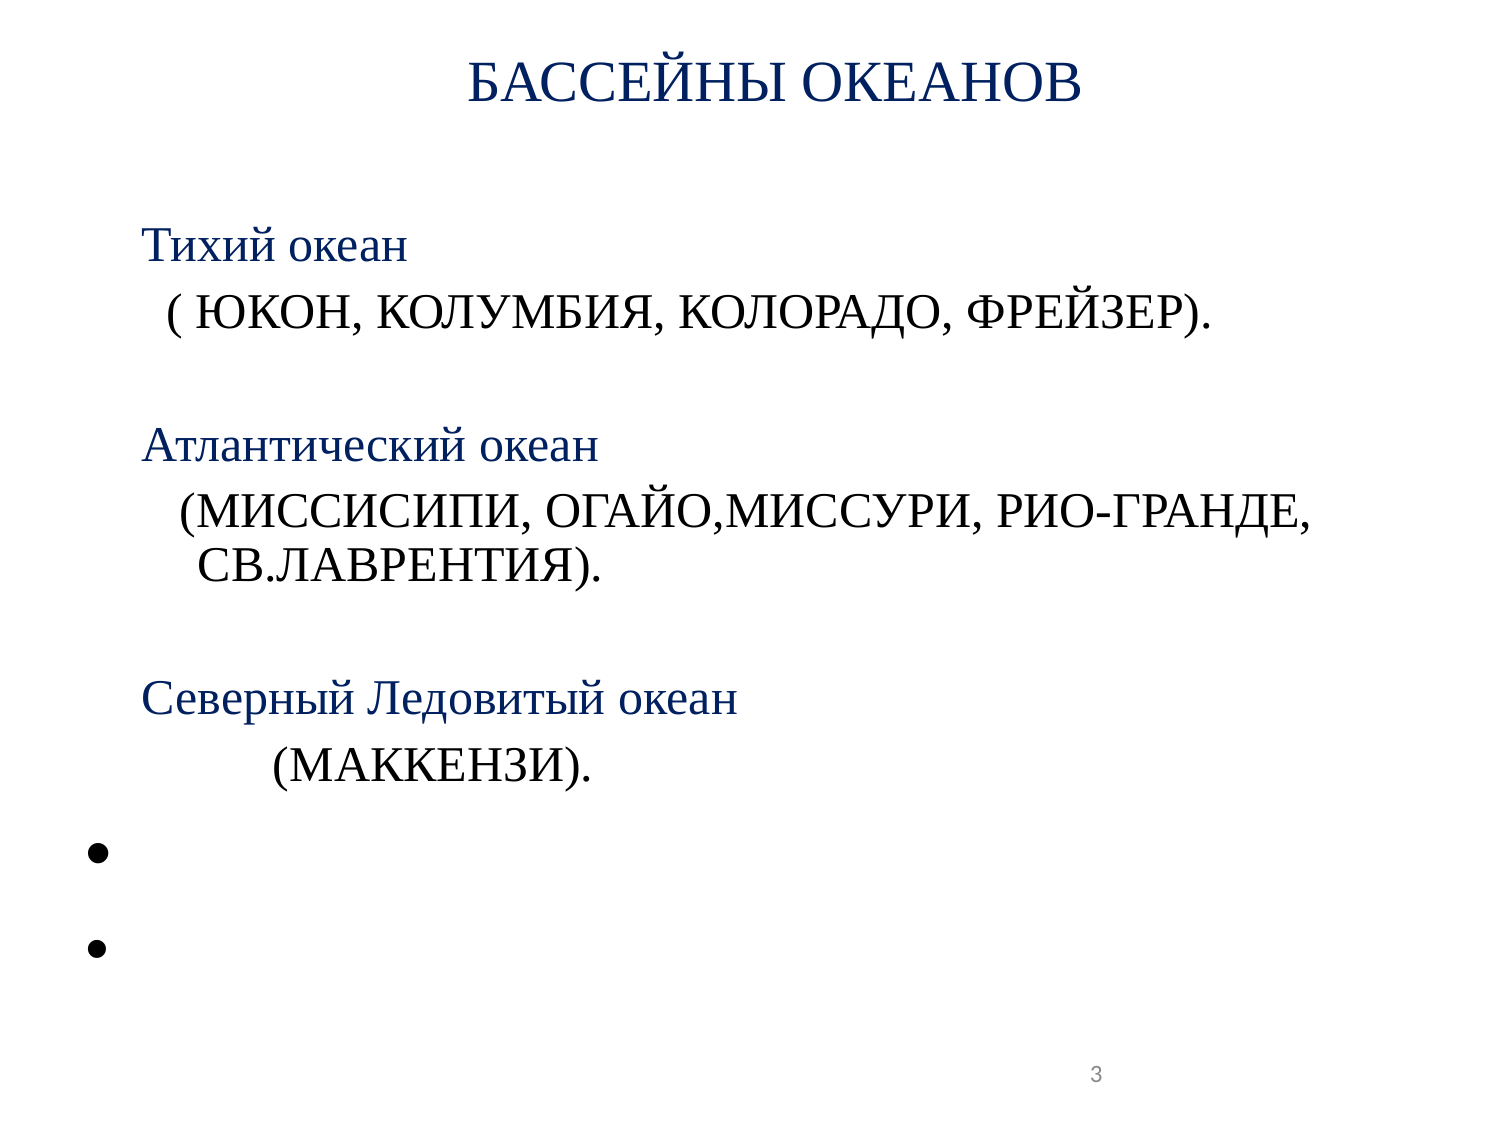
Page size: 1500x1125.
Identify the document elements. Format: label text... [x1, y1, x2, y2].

title БАССЕЙНЫ ОКЕАНОВ [100, 35, 1451, 188]
list Тихий океан ( ЮКОН, КОЛУМБИЯ, КОЛОРАДО, ФРЕЙЗЕР). Атлантический океан (МИССИСИПИ, ОГАЙО,МИССУРИ, РИО-ГРАНДЕ, СВ.ЛАВРЕНТИЯ). Северный Ледовитый океан (МАККЕНЗИ). [70, 210, 1421, 932]
text_box [1074, 1042, 1426, 1103]
